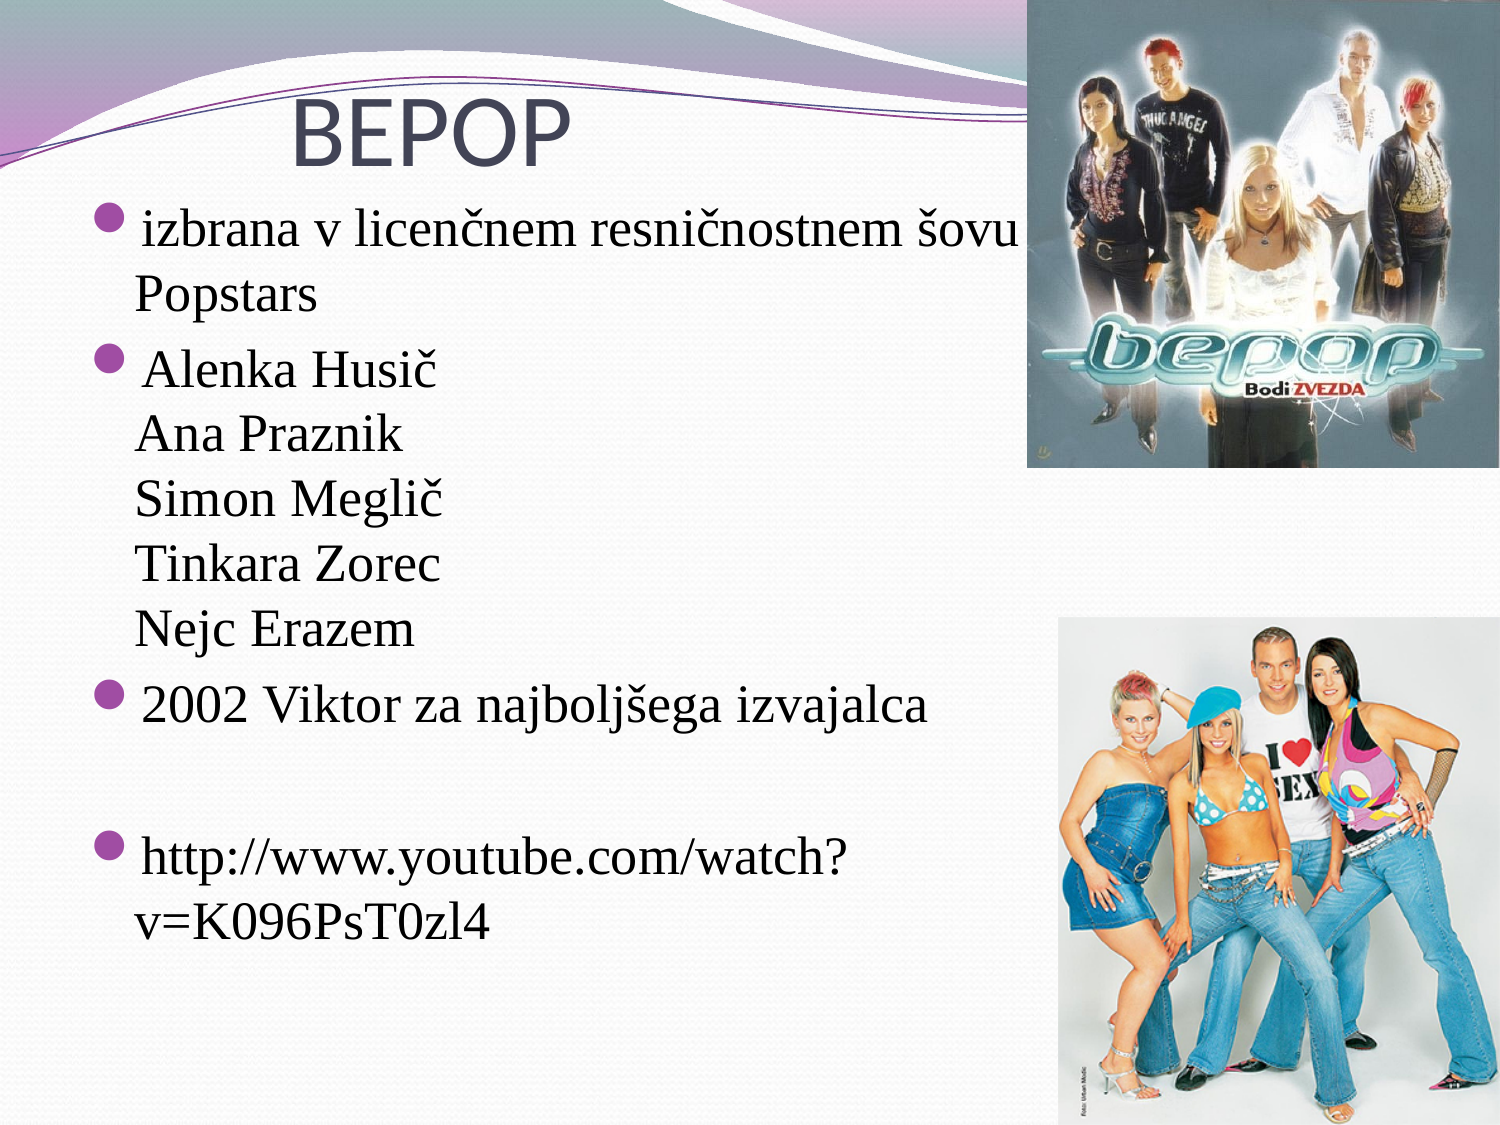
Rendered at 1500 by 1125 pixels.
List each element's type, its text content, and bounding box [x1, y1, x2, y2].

picture [0, 0, 1500, 1125]
picture [168, 92, 289, 117]
list izbrana v licenčnem resničnostnem šovu Popstars Alenka Husič Ana Praznik Simon Meglič Tinkara Zorec Nejc Erazem 2002 Viktor za najboljšega izvajalca http://www.youtube.com/watch?v=K096PsT0zl4 [75, 184, 1046, 1038]
picture [24, 147, 49, 156]
picture [40, 59, 289, 146]
title BEPOP [289, 0, 827, 184]
